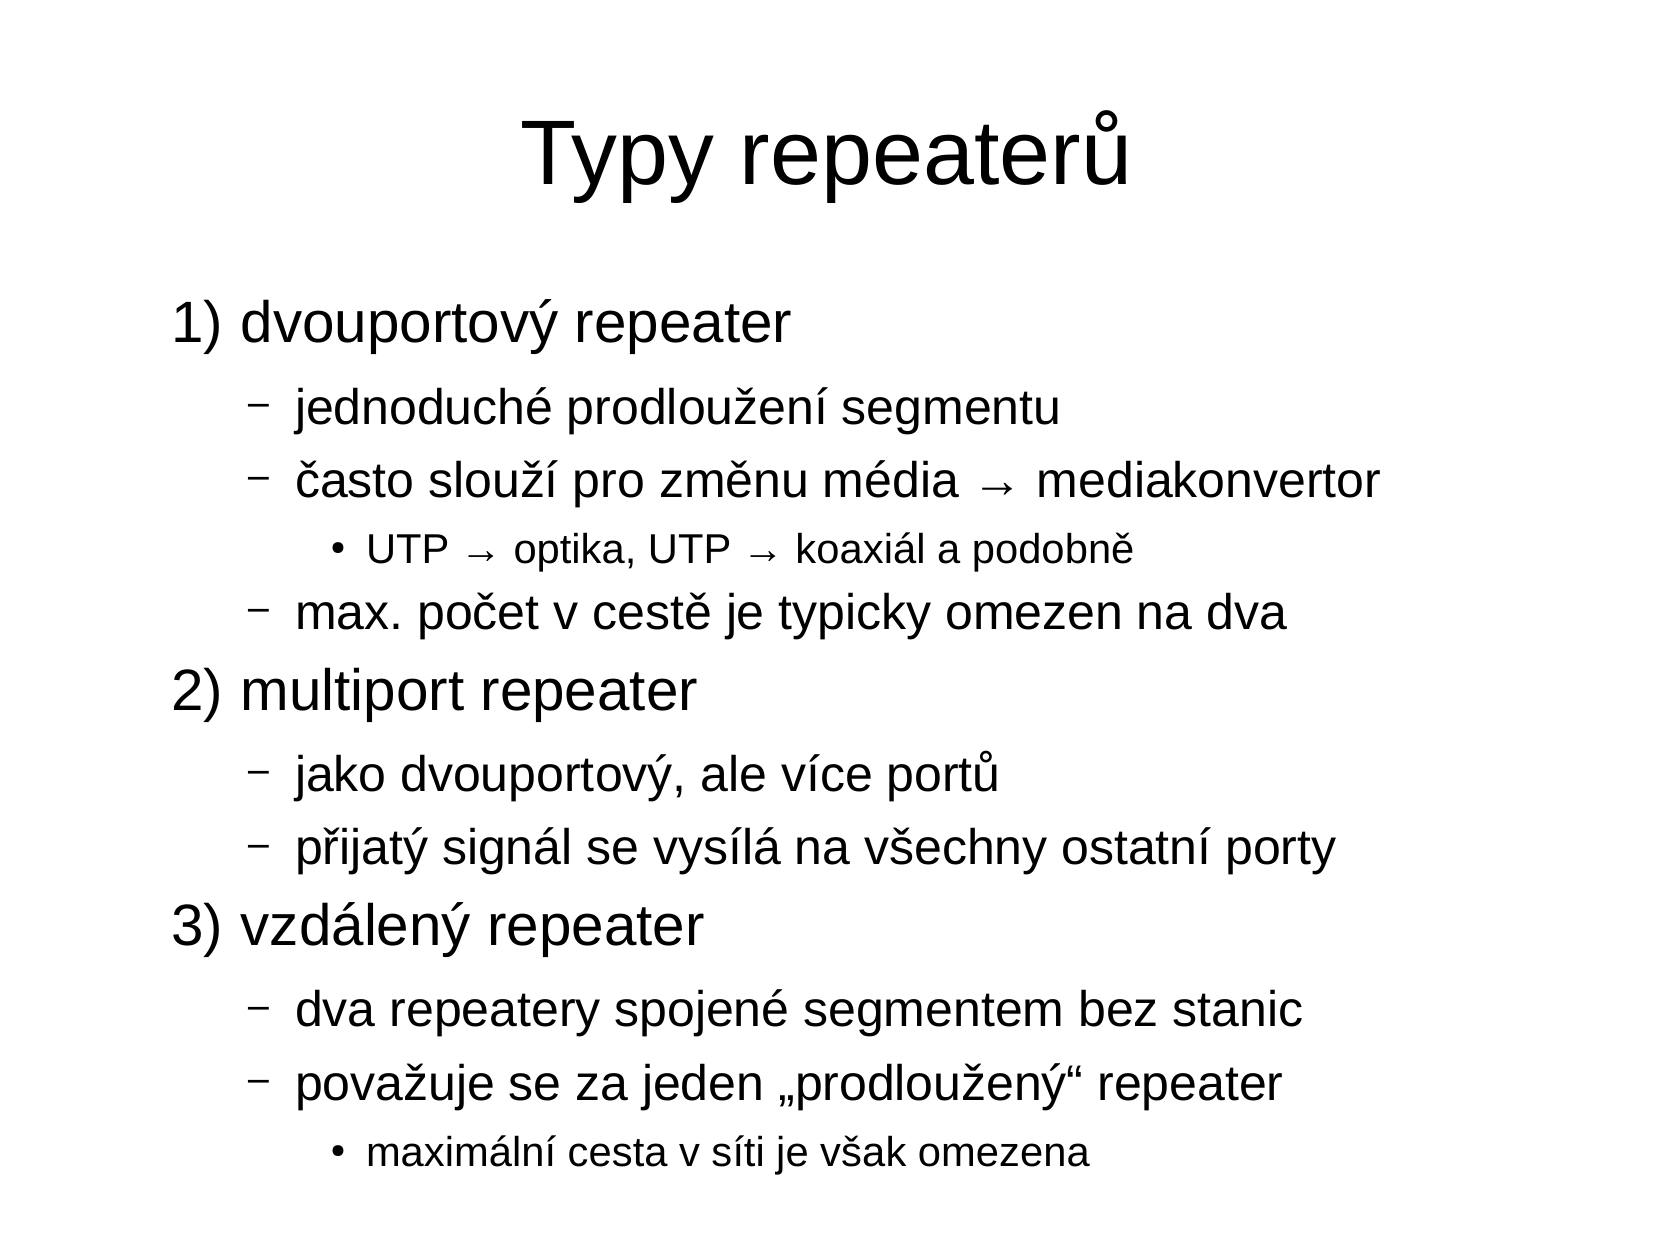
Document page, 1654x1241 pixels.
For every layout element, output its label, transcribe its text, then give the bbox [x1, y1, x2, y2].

list dvouportový repeater jednoduché prodloužení segmentu často slouží pro změnu média → mediakonvertor UTP → optika, UTP → koaxiál a podobně max. počet v cestě je typicky omezen na dva multiport repeater jako dvouportový, ale více portů přijatý signál se vysílá na všechny ostatní porty vzdálený repeater dva repeatery spojené segmentem bez stanic považuje se za jeden „prodloužený“ repeater maximální cesta v síti je však omezena [82, 290, 1571, 1176]
title Typy repeaterů [82, 49, 1571, 257]
